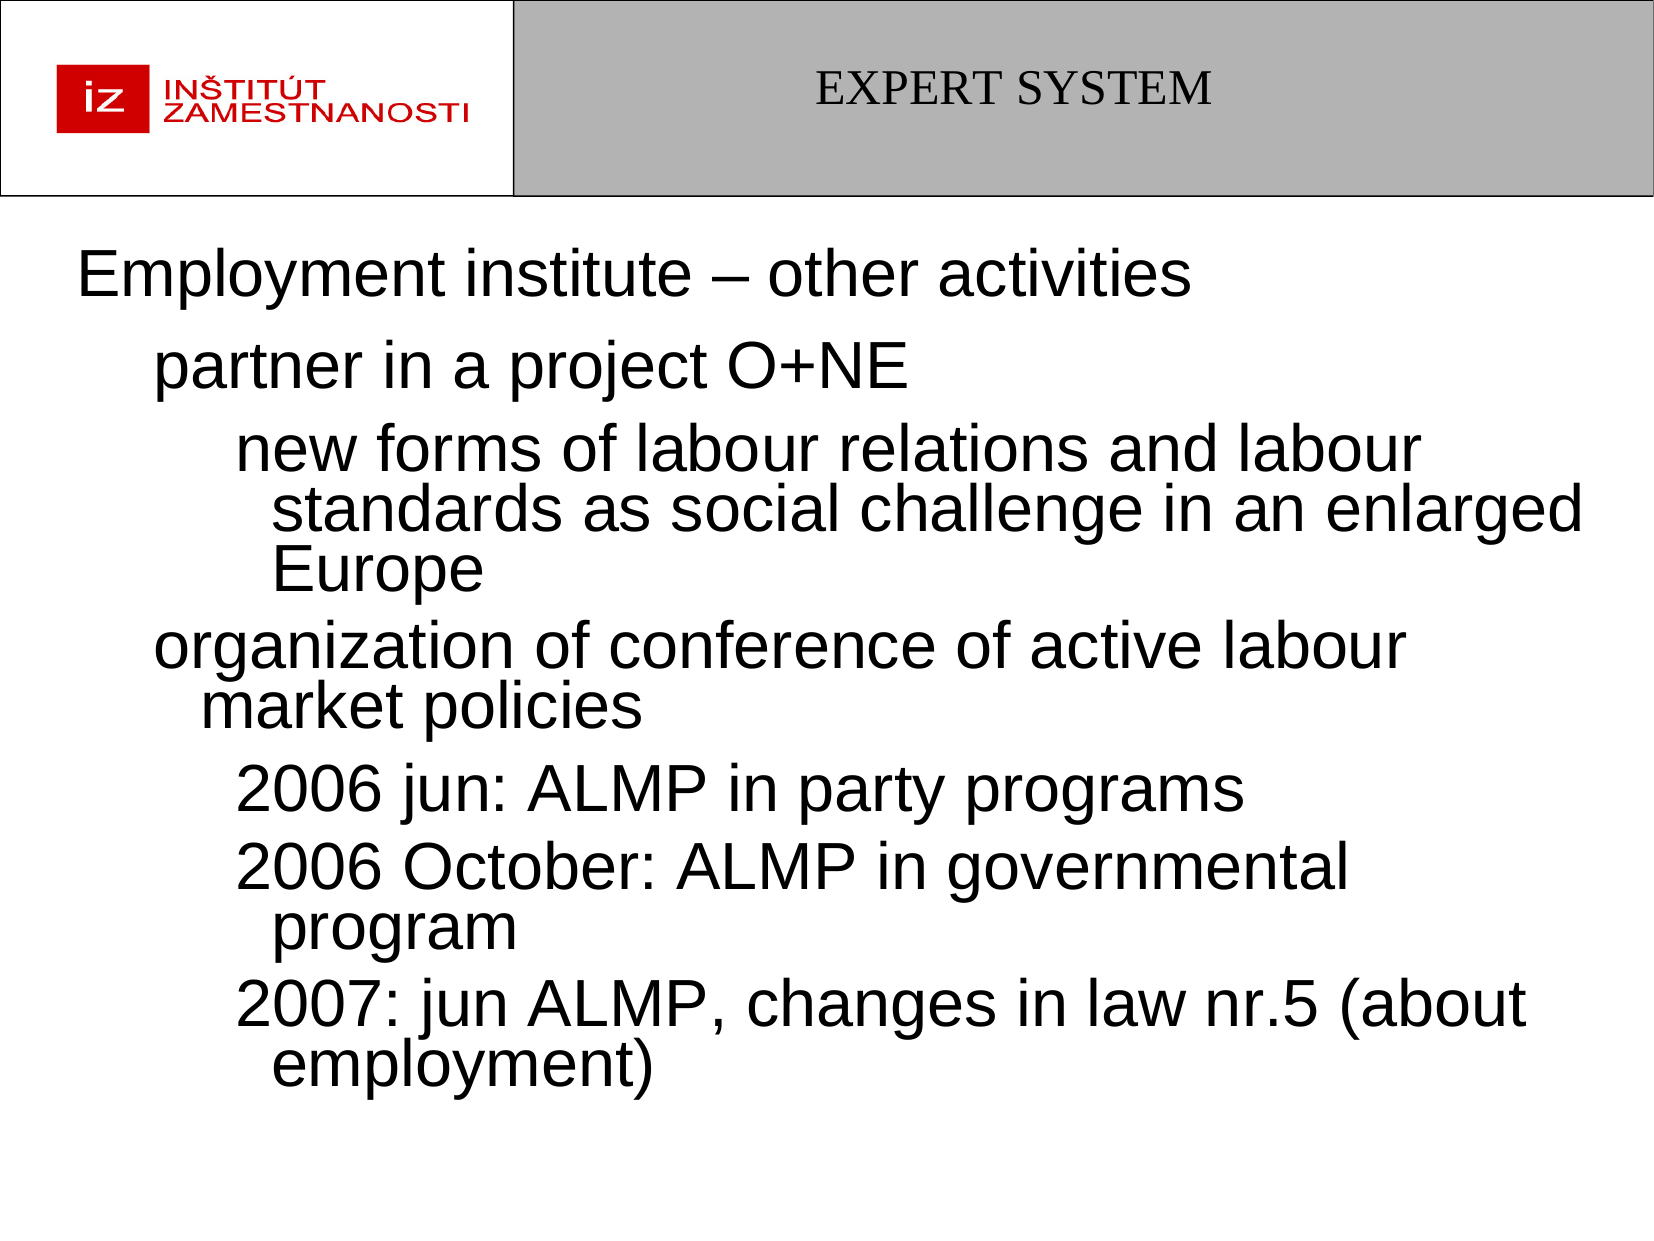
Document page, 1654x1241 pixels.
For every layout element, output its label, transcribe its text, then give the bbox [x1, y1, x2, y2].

text_box [0, 0, 1654, 197]
list Employment institute – other activities partner in a project O+NE new forms of labour relations and labour standards as social challenge in an enlarged Europe organization of conference of active labour market policies 2006 jun: ALMP in party programs 2006 October: ALMP in governmental program 2007: jun ALMP, changes in law nr.5 (about employment) [59, 236, 1595, 1099]
text_box EXPERT SYSTEM [800, 59, 1329, 130]
picture [5, 5, 513, 190]
